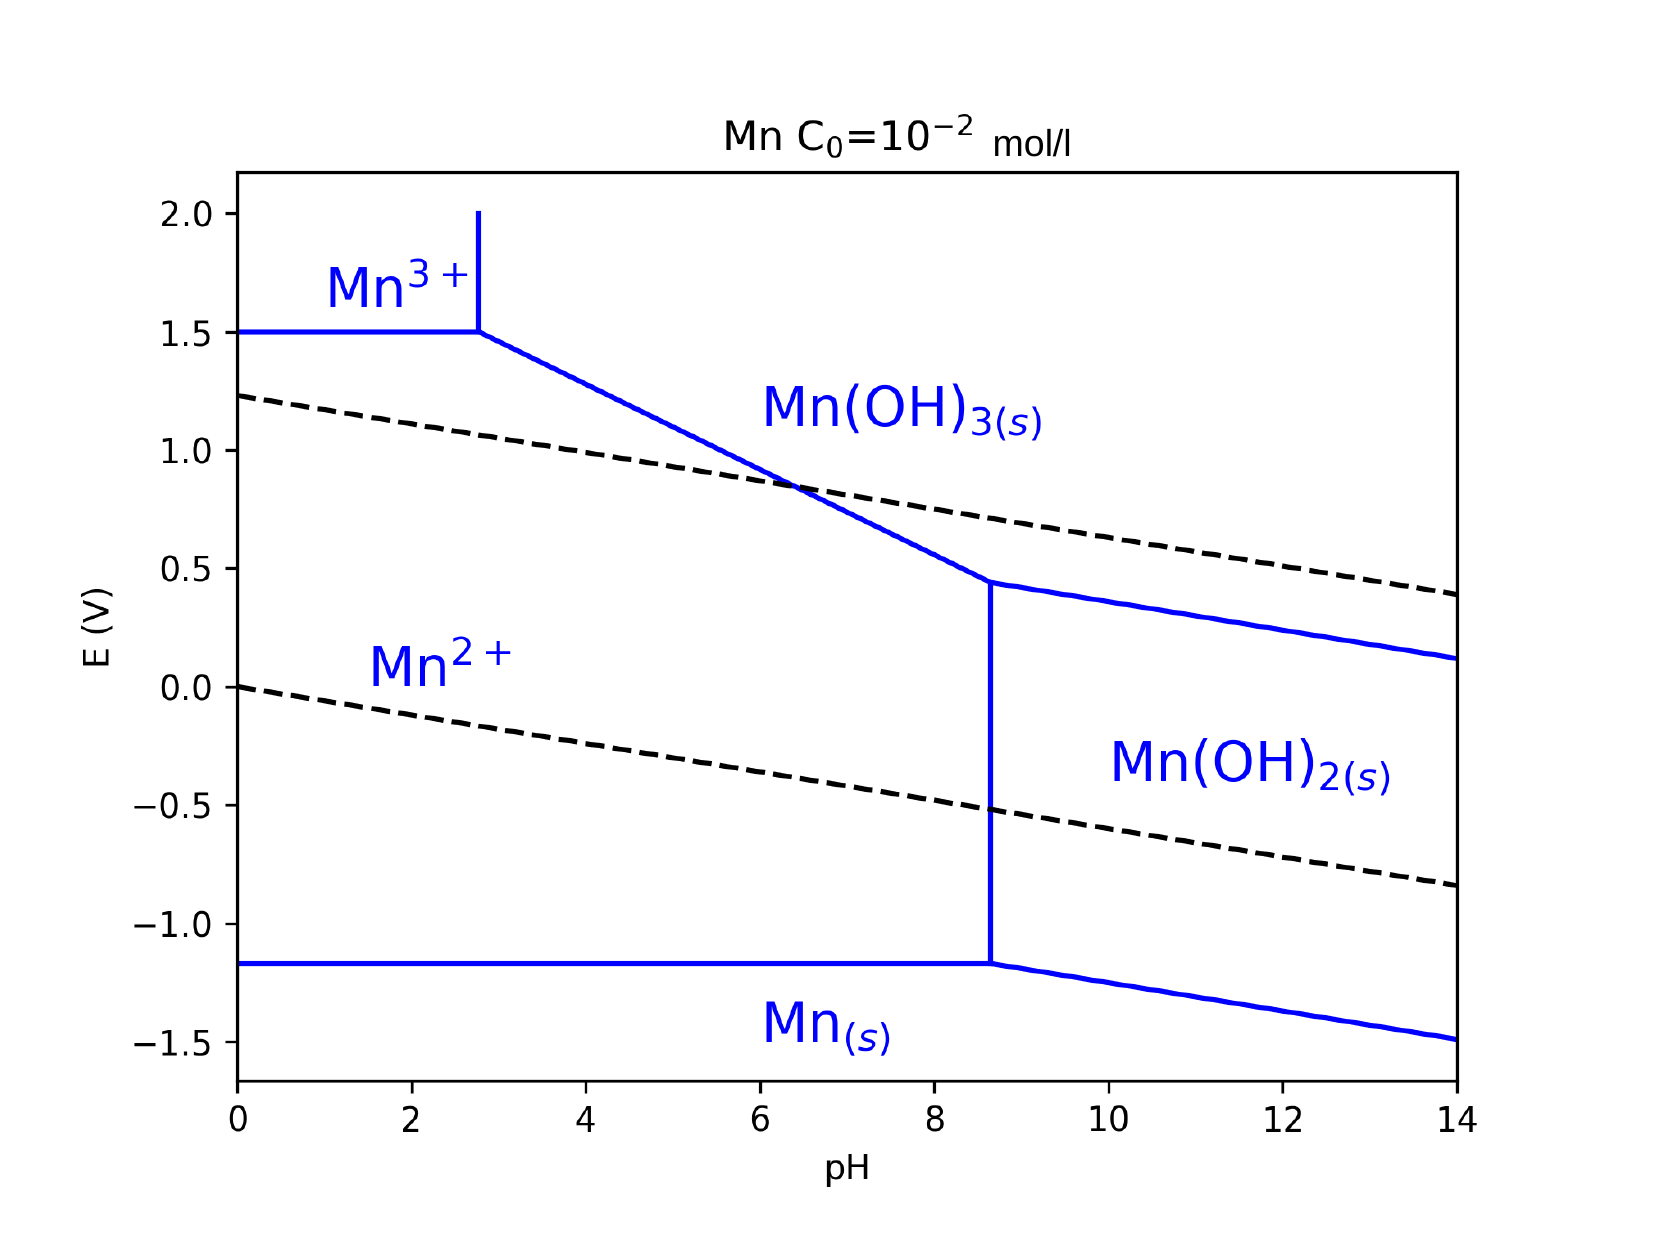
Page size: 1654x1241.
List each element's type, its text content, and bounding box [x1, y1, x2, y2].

text_box mol/l [977, 115, 1087, 166]
picture [40, 30, 1614, 1210]
